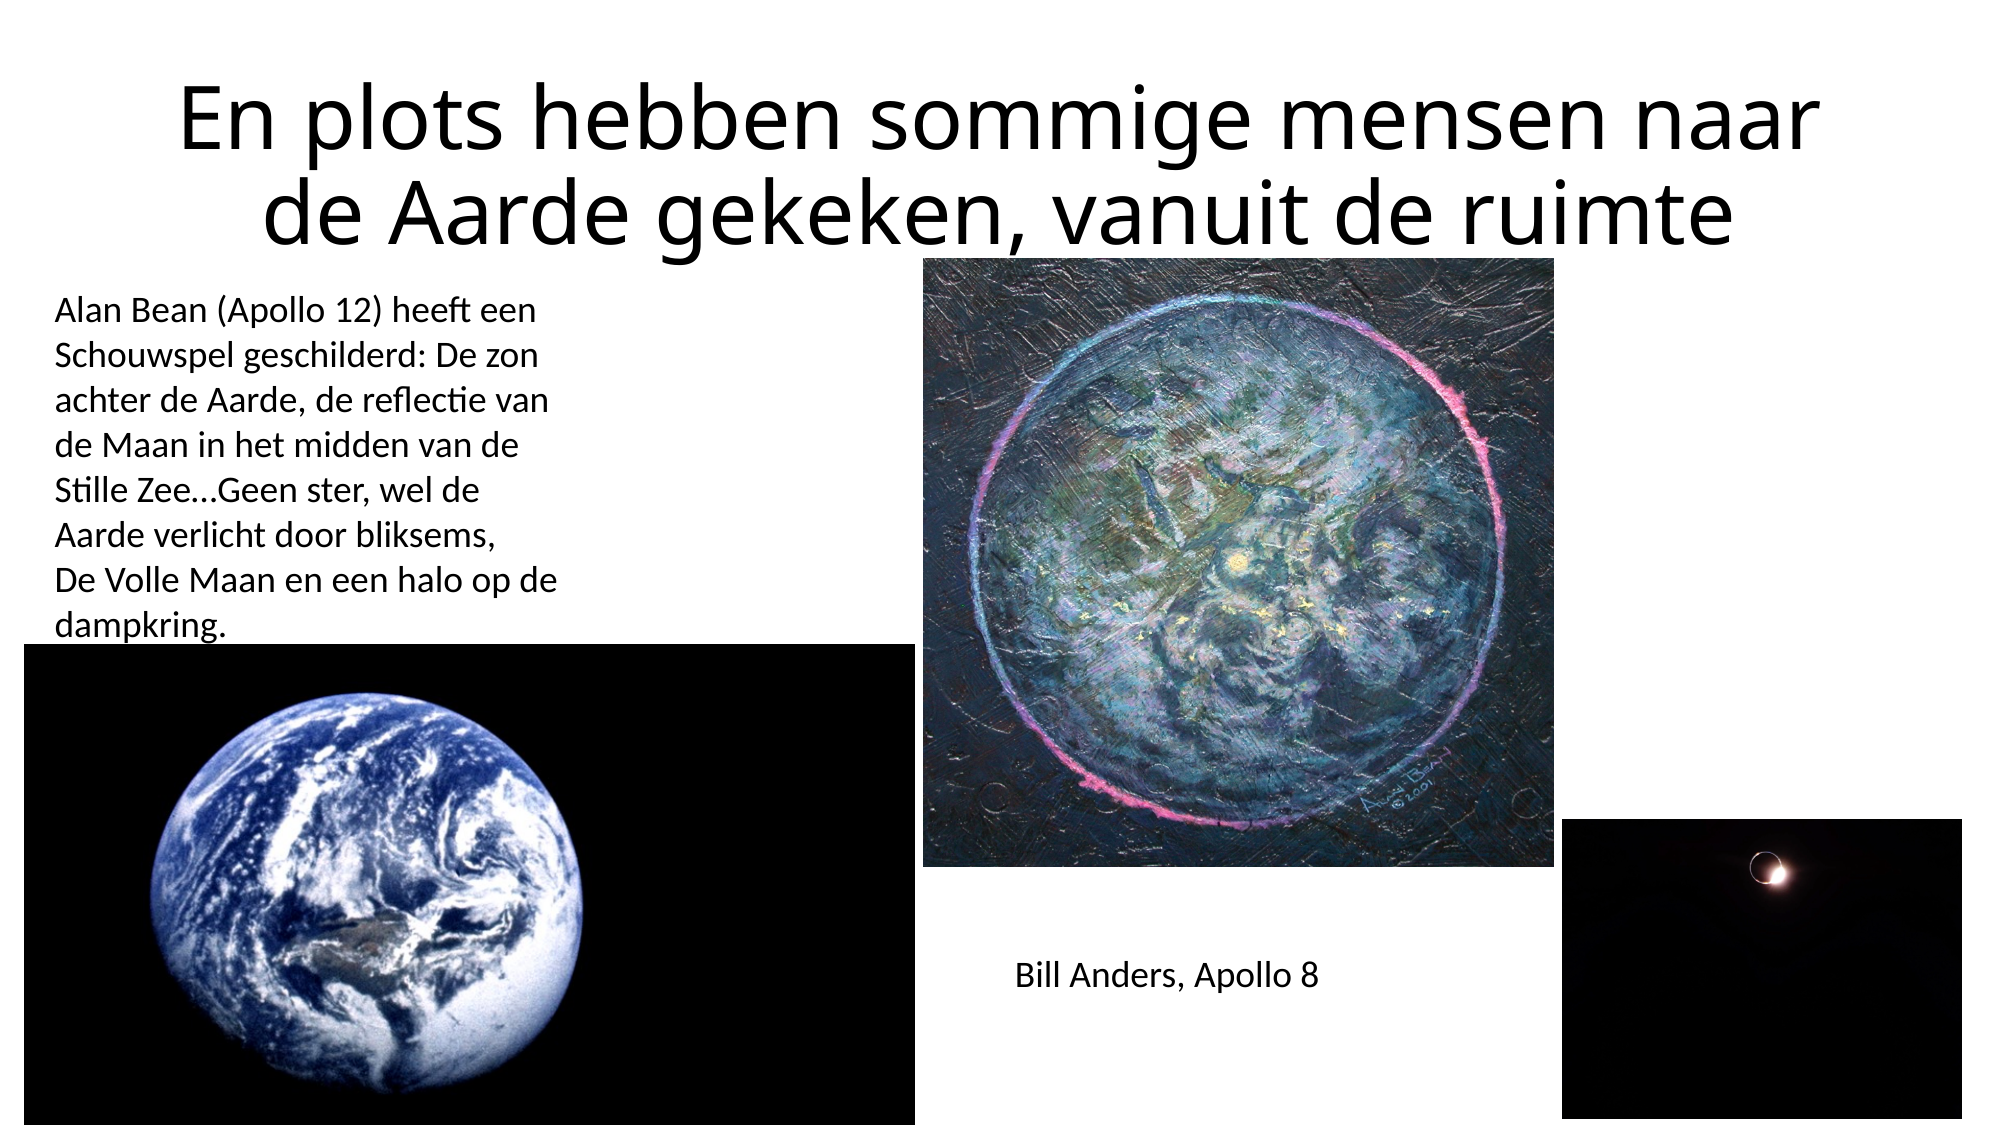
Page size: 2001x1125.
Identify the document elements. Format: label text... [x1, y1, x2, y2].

text_box Bill Anders, Apollo 8 [999, 942, 1562, 1004]
picture [1562, 819, 1962, 1119]
picture [923, 258, 1554, 867]
title En plots hebben sommige mensen naar de Aarde gekeken, vanuit de ruimte [137, 59, 1863, 278]
picture [24, 644, 915, 1125]
text_box Alan Bean (Apollo 12) heeft een Schouwspel geschilderd: De zon achter de Aarde, de reflectie van de Maan in het midden van de Stille Zee…Geen ster, wel de Aarde verlicht door bliksems, De Volle Maan en een halo op de dampkring. [39, 277, 586, 644]
